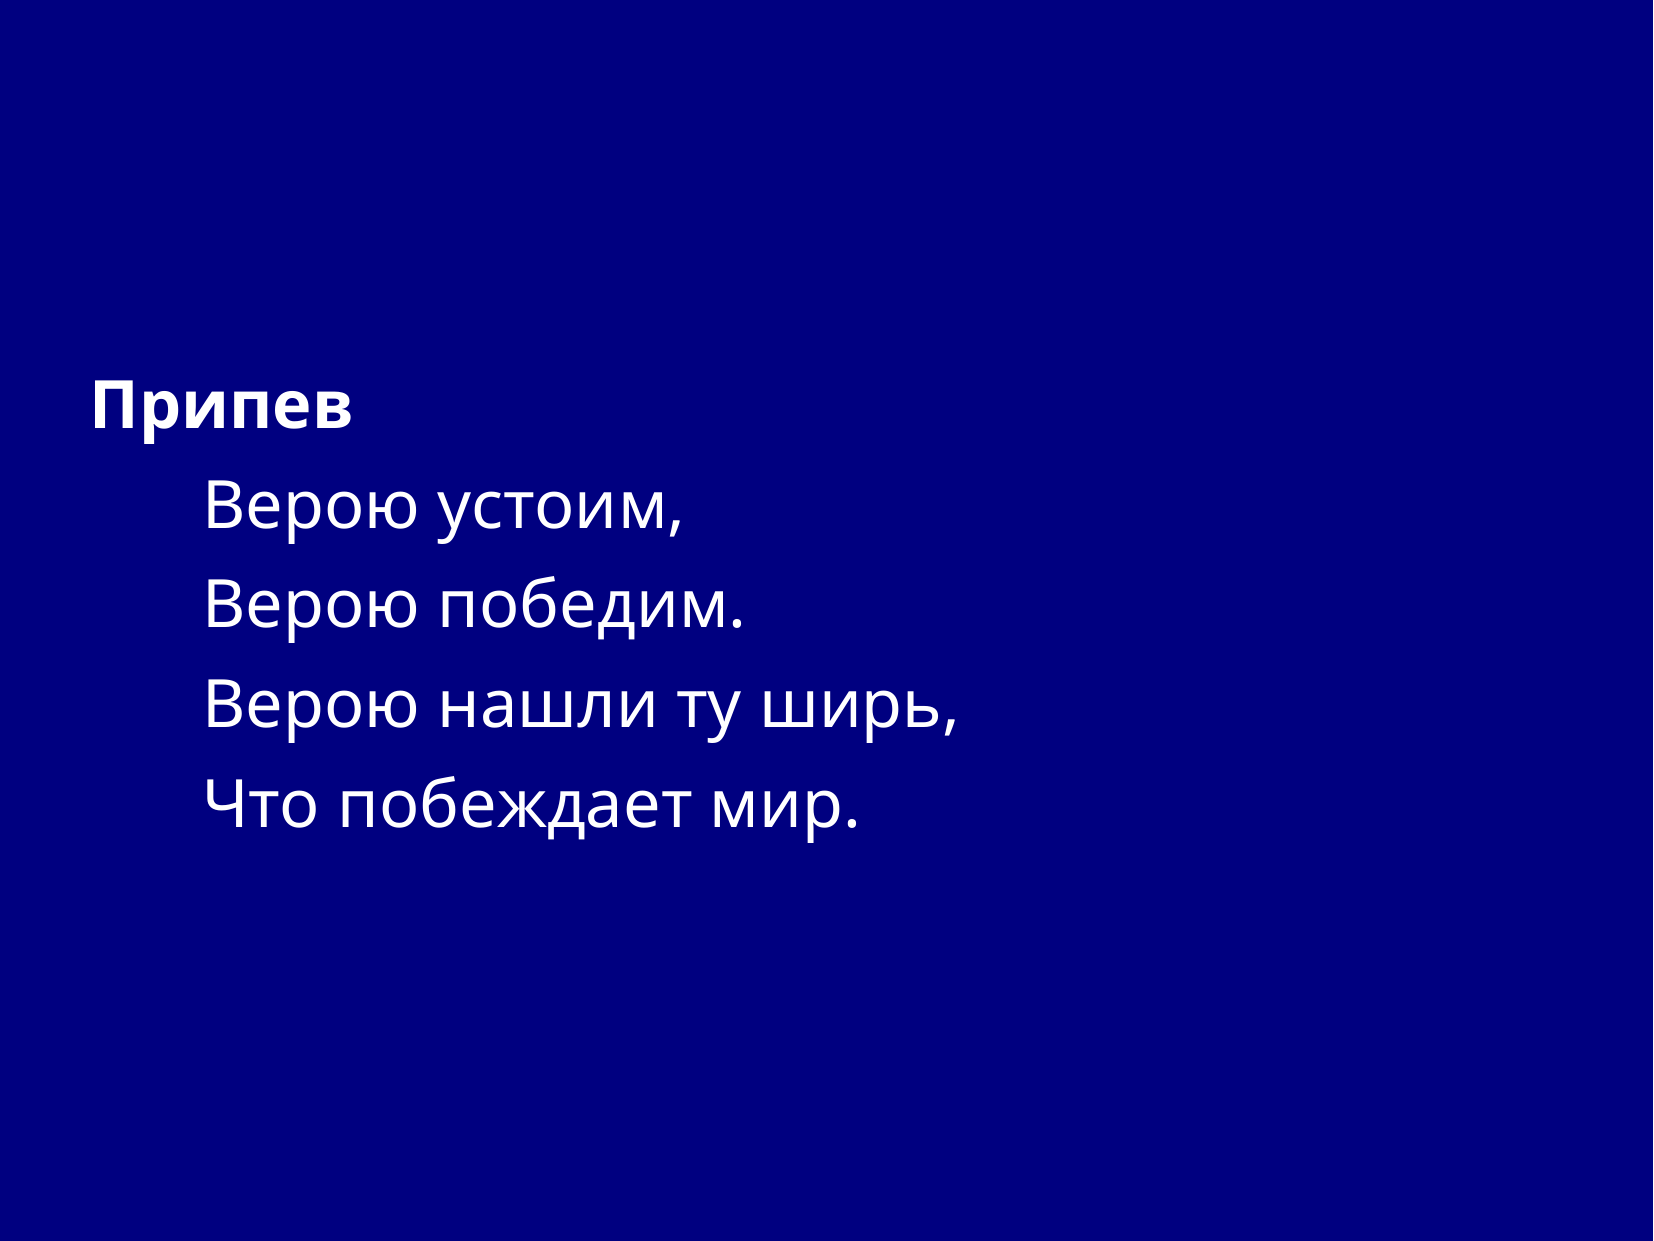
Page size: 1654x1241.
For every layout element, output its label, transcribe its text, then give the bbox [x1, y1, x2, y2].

text_box Припев Верою устоим, Верою победим. Верою нашли ту ширь, Что побеждает мир. [75, 150, 1576, 1163]
